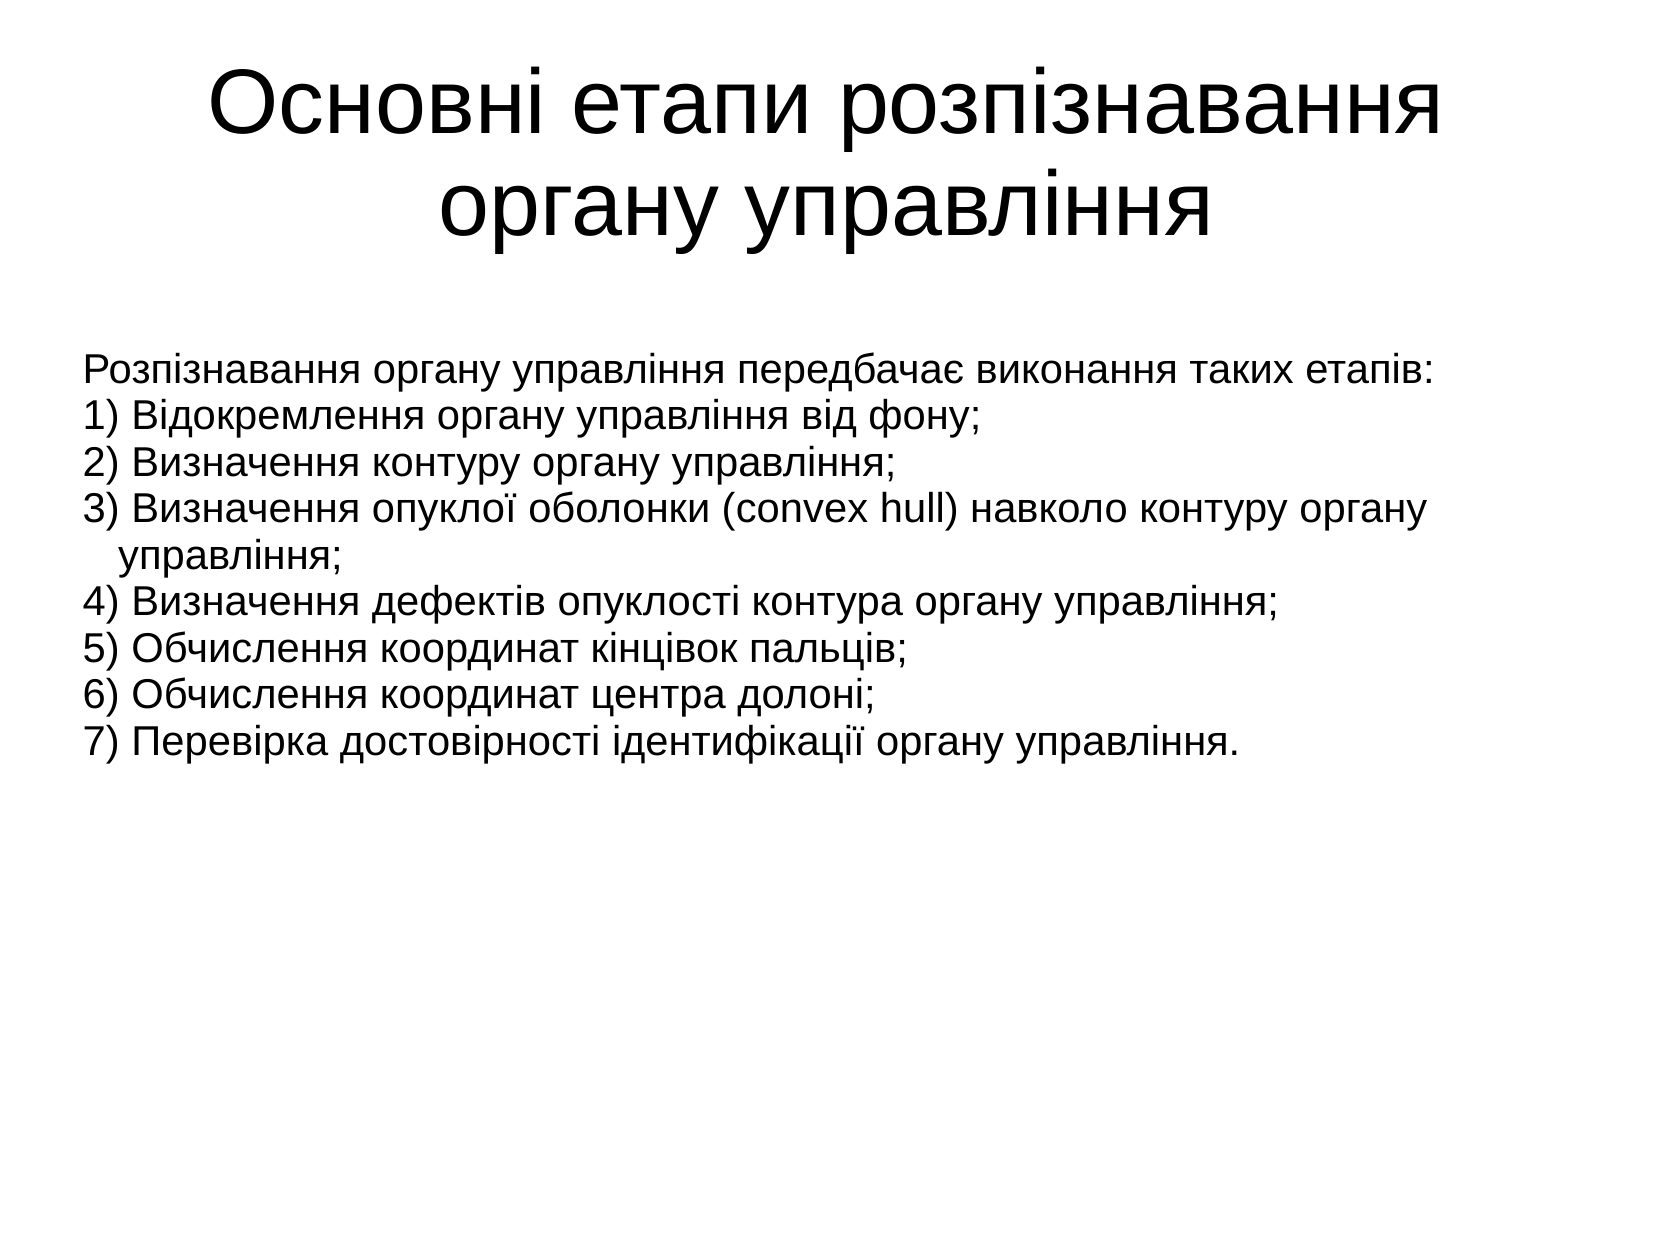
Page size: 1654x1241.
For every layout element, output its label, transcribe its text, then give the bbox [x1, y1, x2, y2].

title Основні етапи розпізнавання органу управління [82, 49, 1571, 257]
subtitle Розпізнавання органу управління передбачає виконання таких етапів: Відокремлення органу управління від фону; Визначення контуру органу управління; Визначення опуклої оболонки (convex hull) навколо контуру органу управління; Визначення дефектів опуклості контура органу управління; Обчислення координат кінцівок пальців; Обчислення координат центра долоні; Перевірка достовірності ідентифікації органу управління. [82, 345, 1571, 1066]
